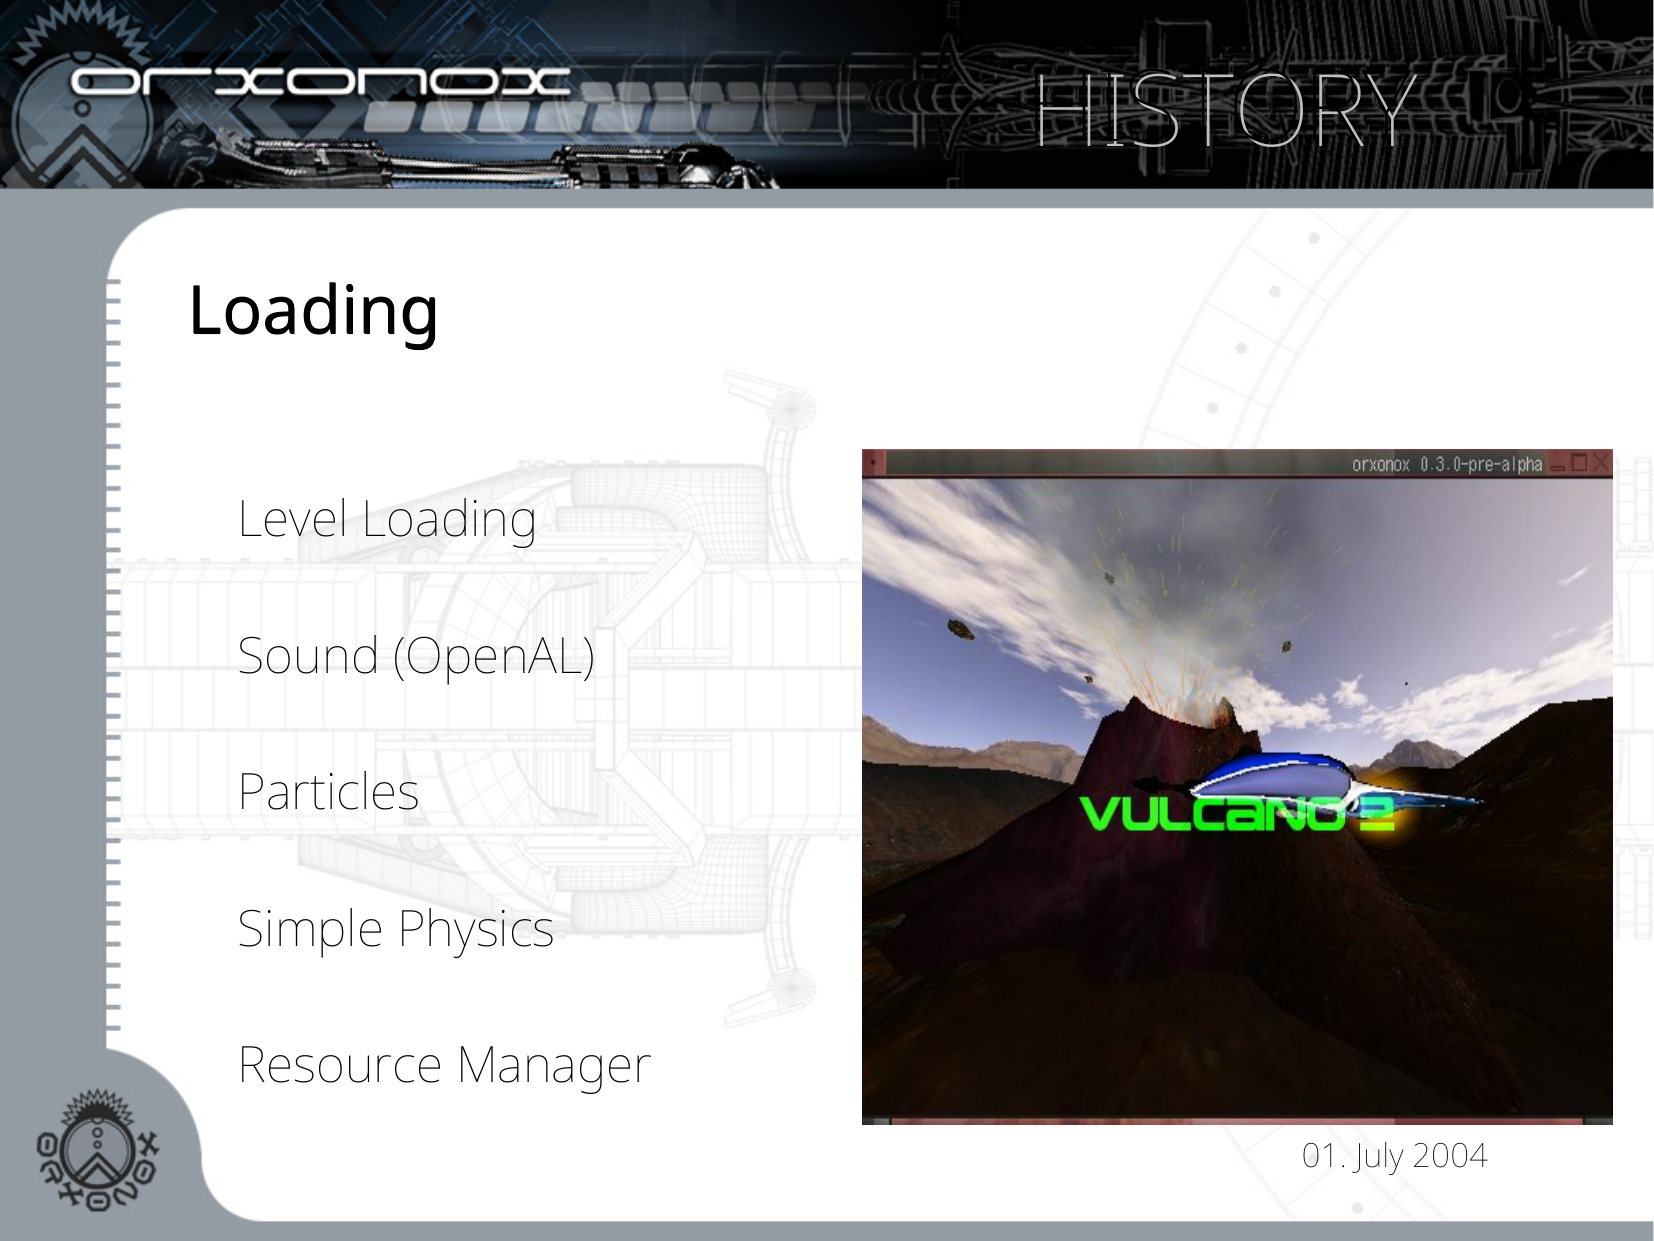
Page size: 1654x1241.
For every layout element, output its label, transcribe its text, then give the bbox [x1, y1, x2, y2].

text_box Level Loading Sound (OpenAL) Particles Simple Physics Resource Manager [187, 475, 837, 977]
picture [0, 0, 1654, 1241]
text_box 01. July 2004 [1251, 1125, 1591, 1176]
text_box Loading [187, 262, 597, 331]
text_box HISTORY [975, 26, 1603, 151]
